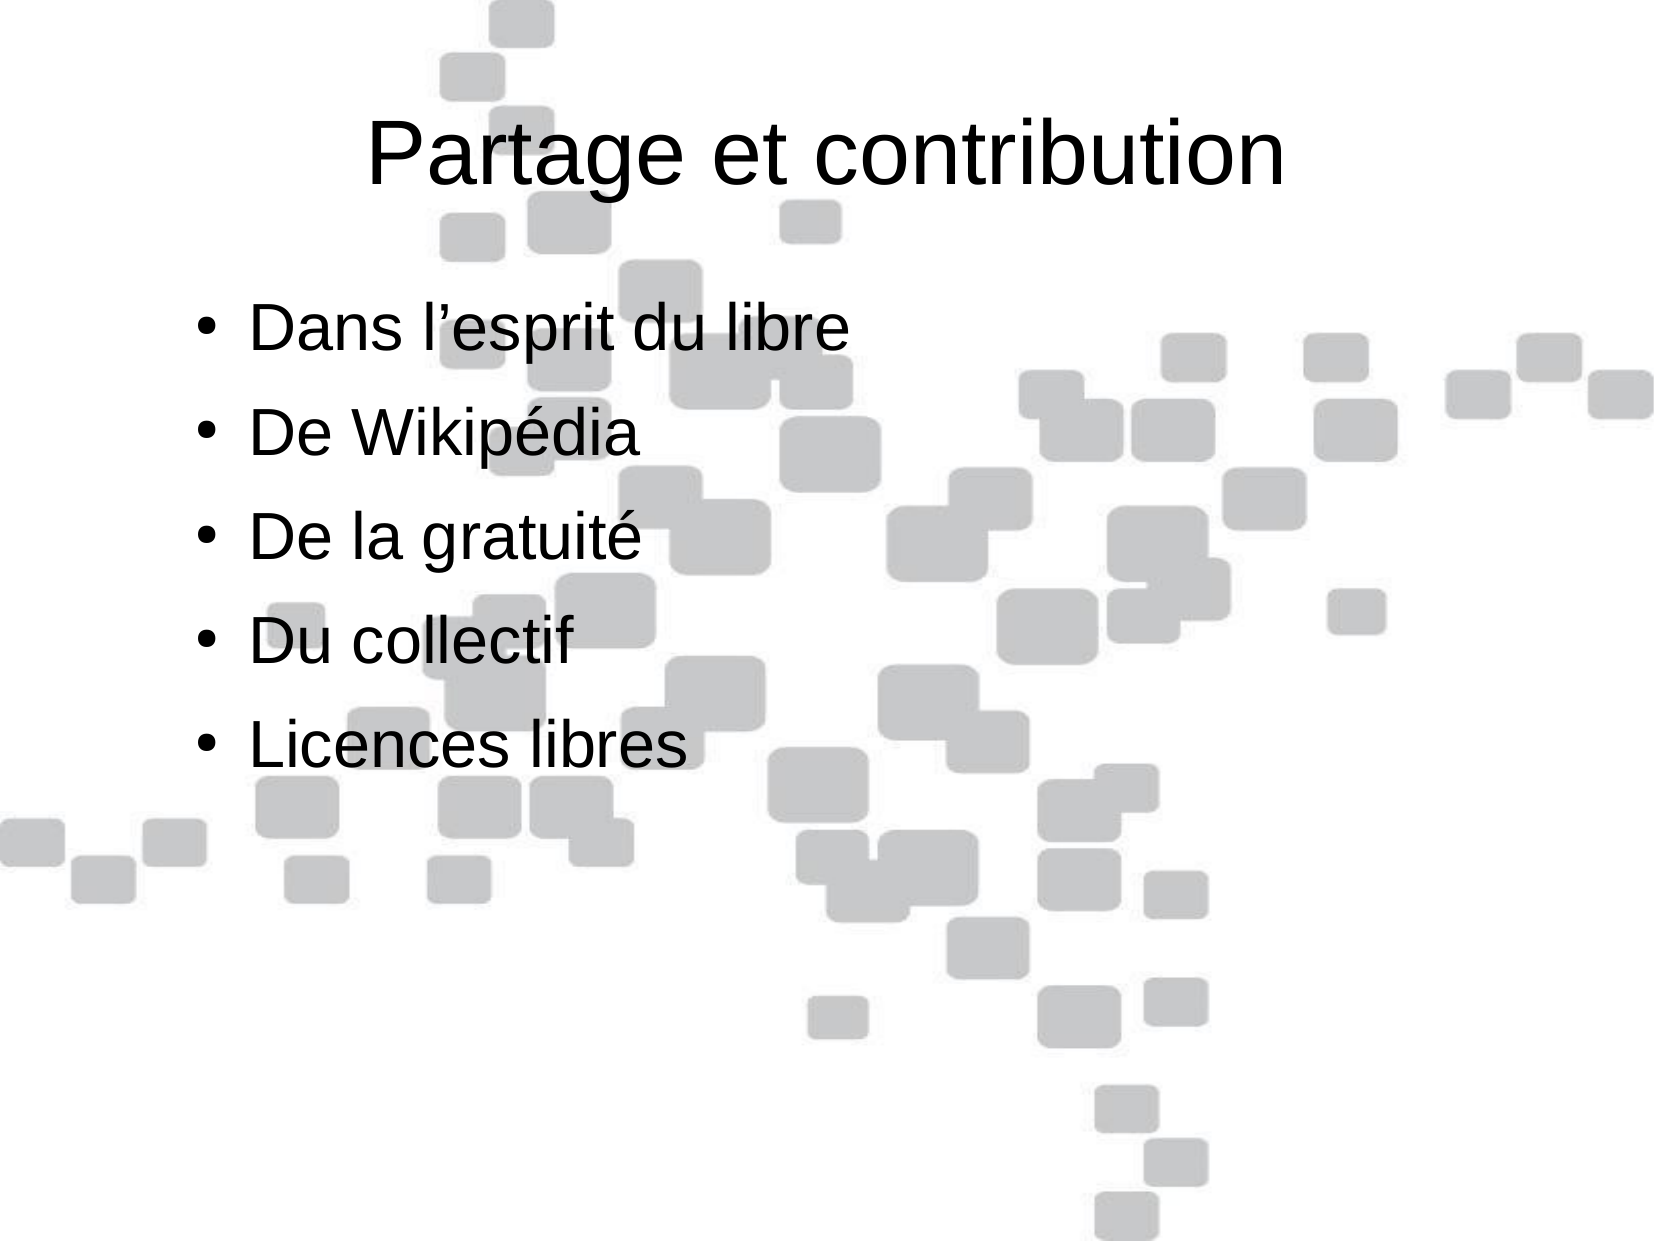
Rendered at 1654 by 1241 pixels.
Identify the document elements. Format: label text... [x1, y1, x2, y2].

picture [0, 0, 1654, 1241]
title Partage et contribution [82, 49, 1571, 257]
list Dans l’esprit du libre De Wikipédia De la gratuité Du collectif Licences libres [177, 290, 1571, 1010]
